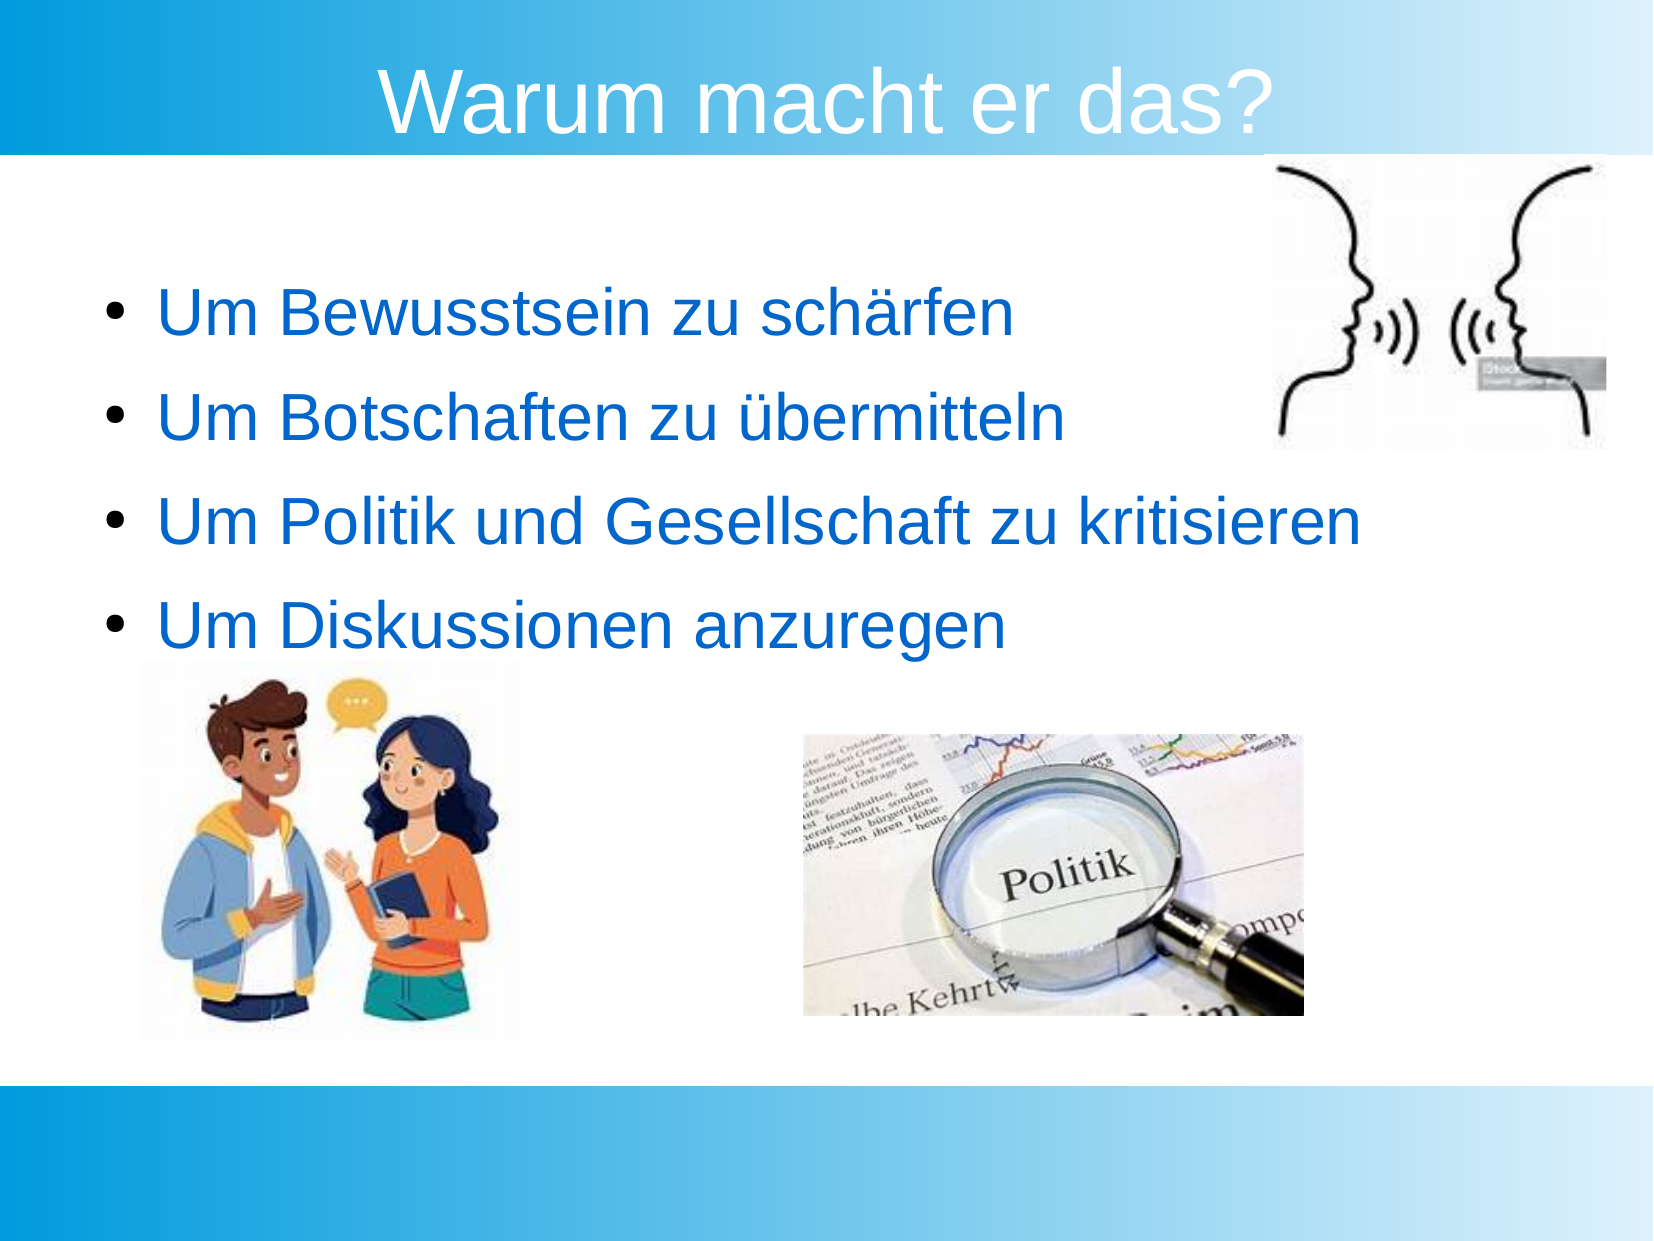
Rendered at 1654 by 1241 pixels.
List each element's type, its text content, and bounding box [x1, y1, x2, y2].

picture [141, 661, 520, 1040]
picture [1263, 154, 1607, 450]
list Um Bewusstsein zu schärfen Um Botschaften zu übermitteln Um Politik und Gesellschaft zu kritisieren Um Diskussionen anzuregen [85, 275, 1574, 995]
picture [803, 734, 1304, 1016]
title Warum macht er das? [82, 49, 1571, 155]
